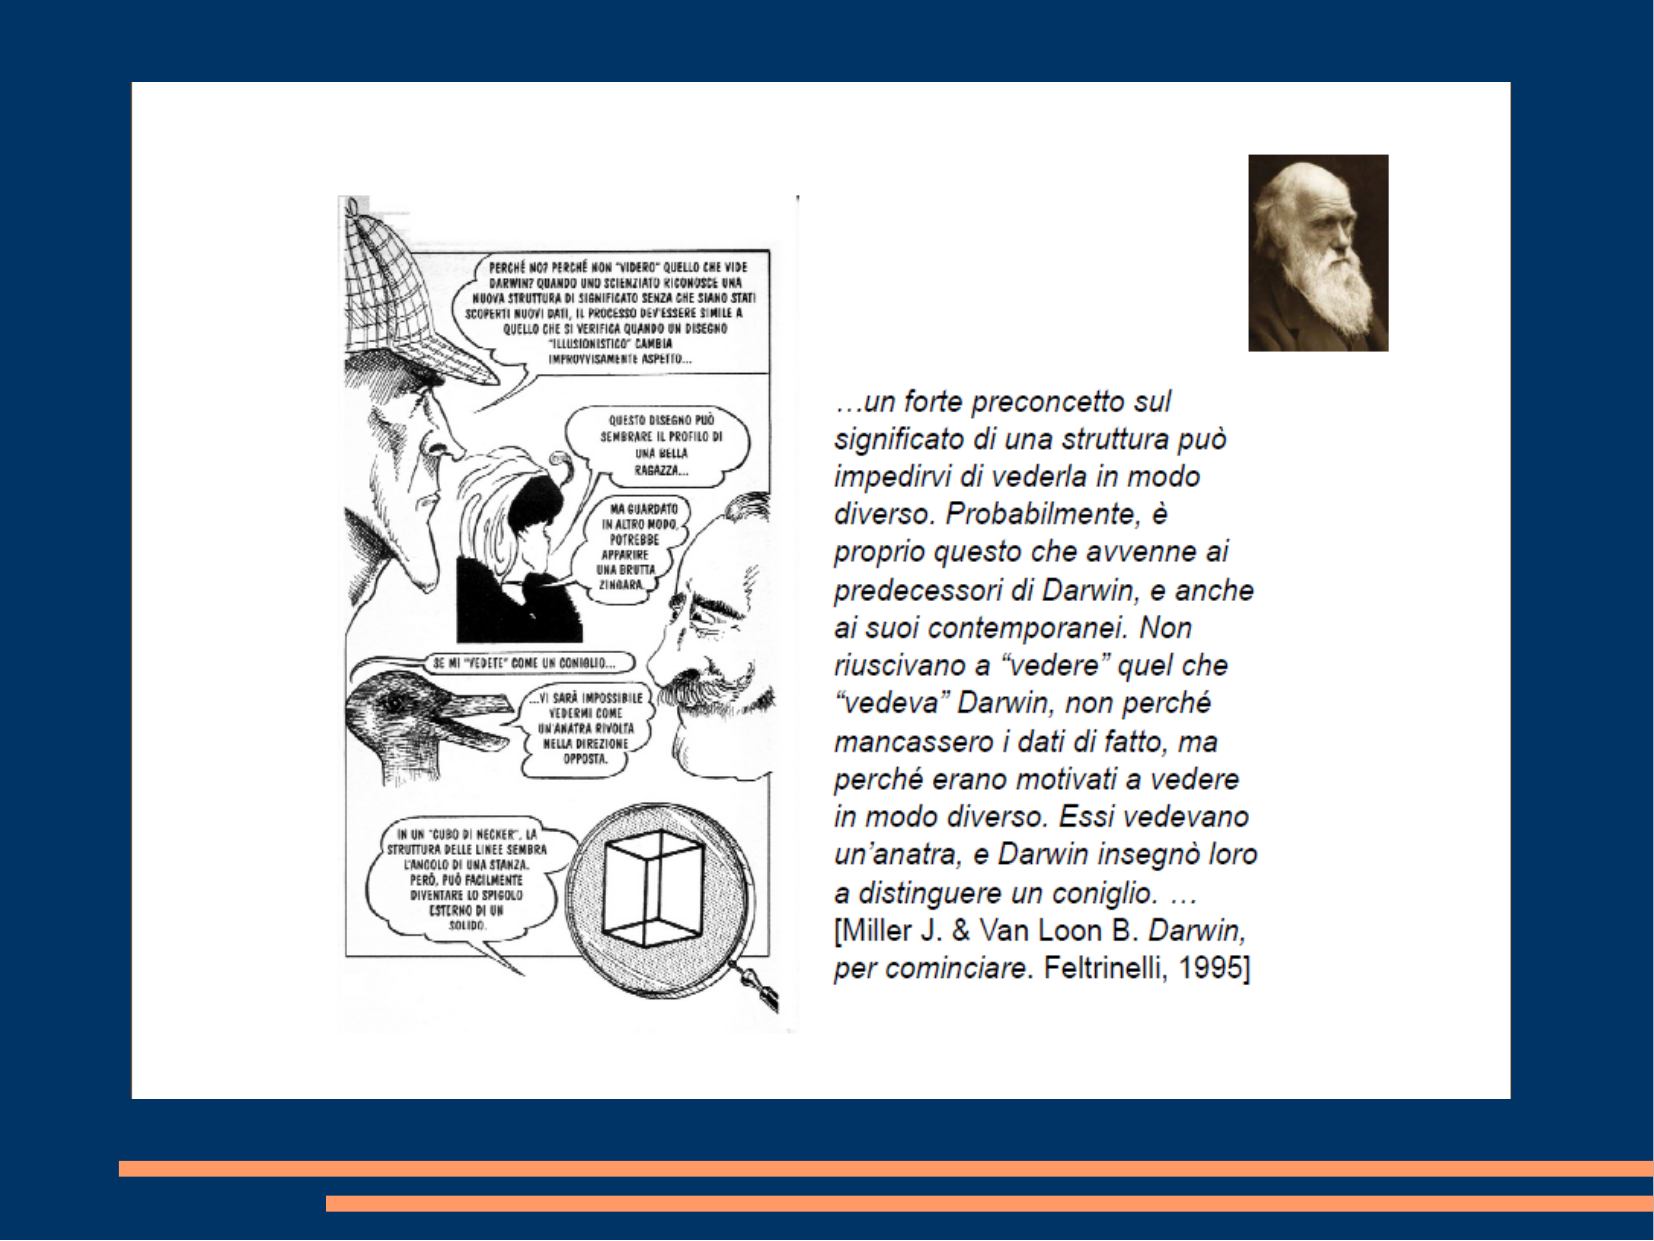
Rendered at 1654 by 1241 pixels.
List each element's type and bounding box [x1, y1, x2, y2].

picture [129, 82, 1512, 1099]
